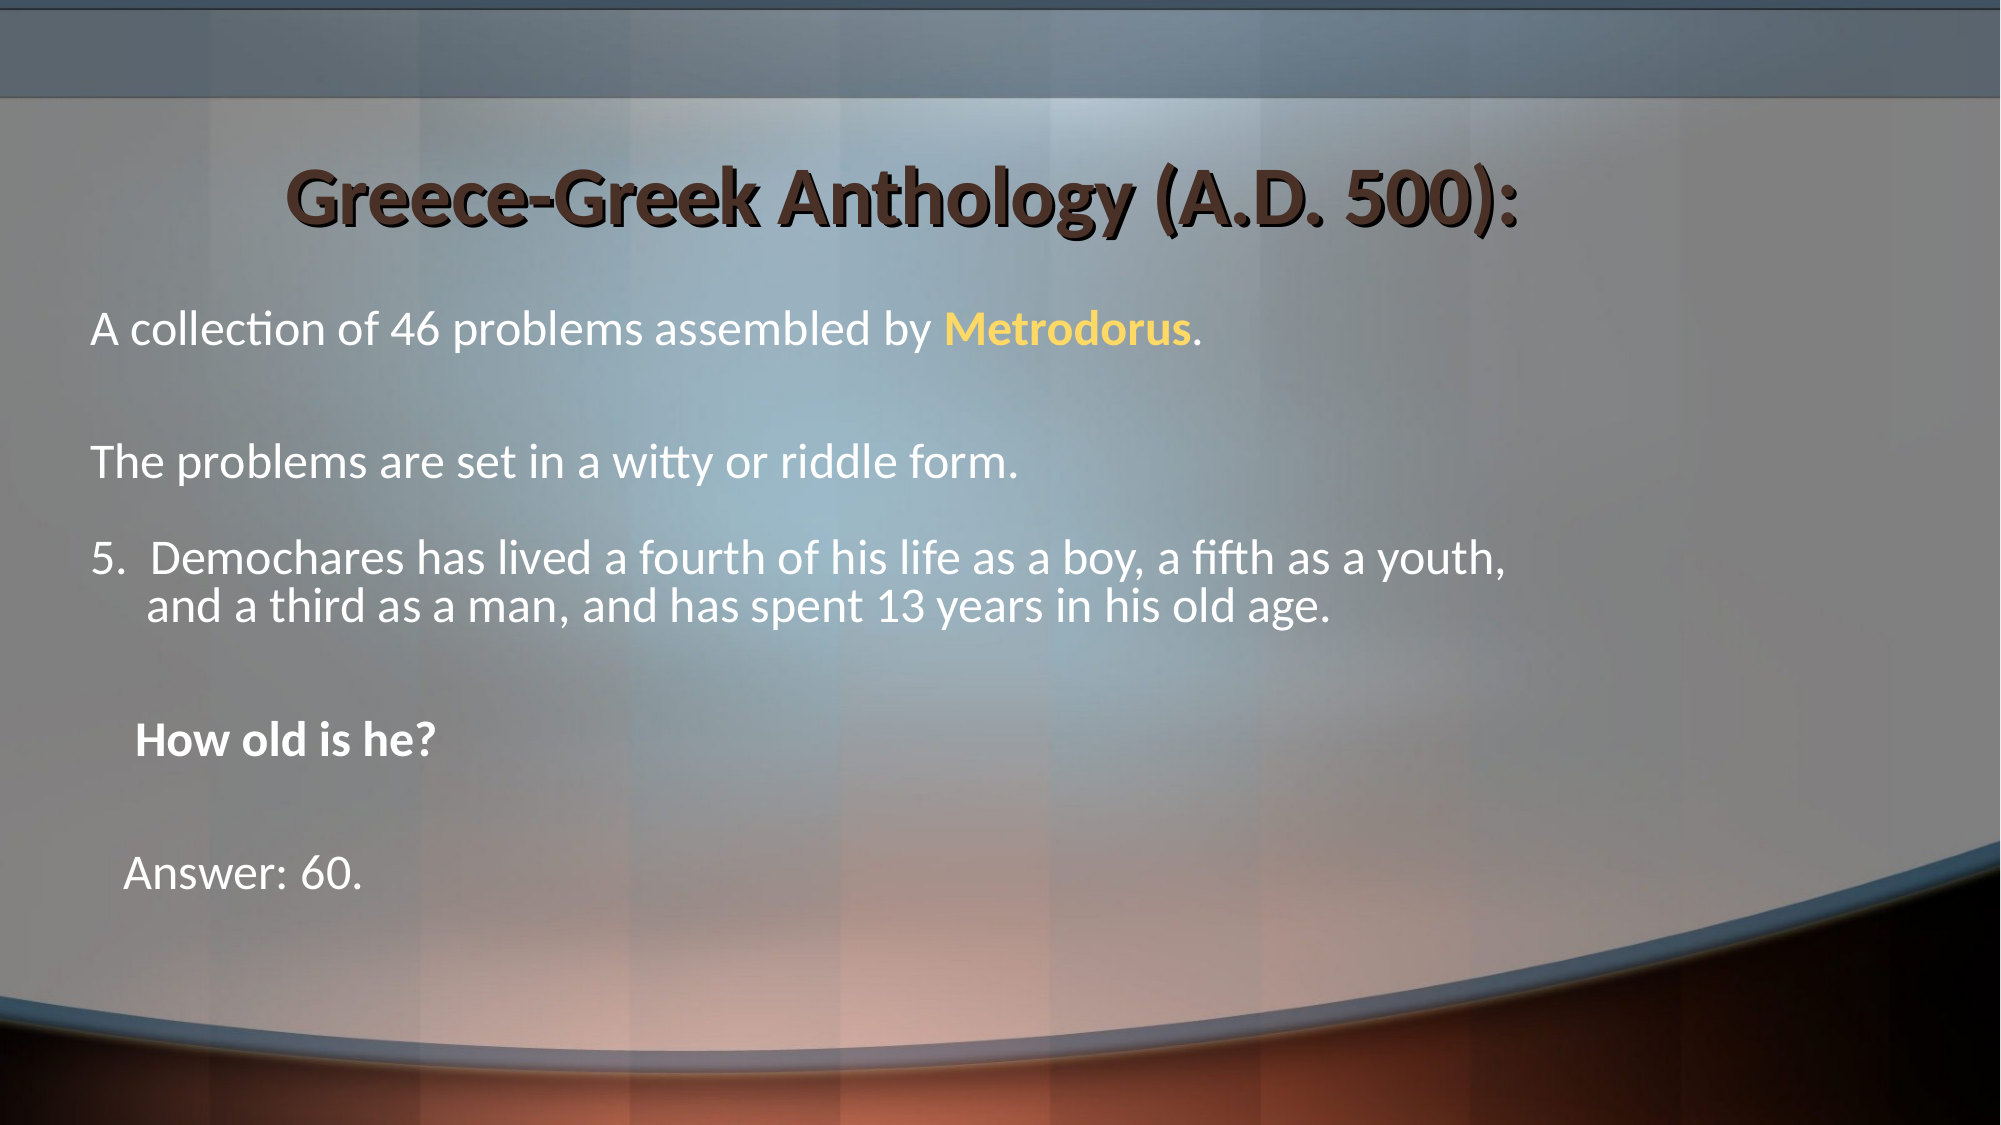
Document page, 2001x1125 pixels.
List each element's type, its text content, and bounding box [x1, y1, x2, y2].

list A collection of 46 problems assembled by Metrodorus. The problems are set in a witty or riddle form. 5. Demochares has lived a fourth of his life as a boy, a fifth as a youth, and a third as a man, and has spent 13 years in his old age. How old is he? Answer: 60. [75, 299, 1732, 920]
title Greece-Greek Anthology (A.D. 500): [75, 104, 1732, 294]
